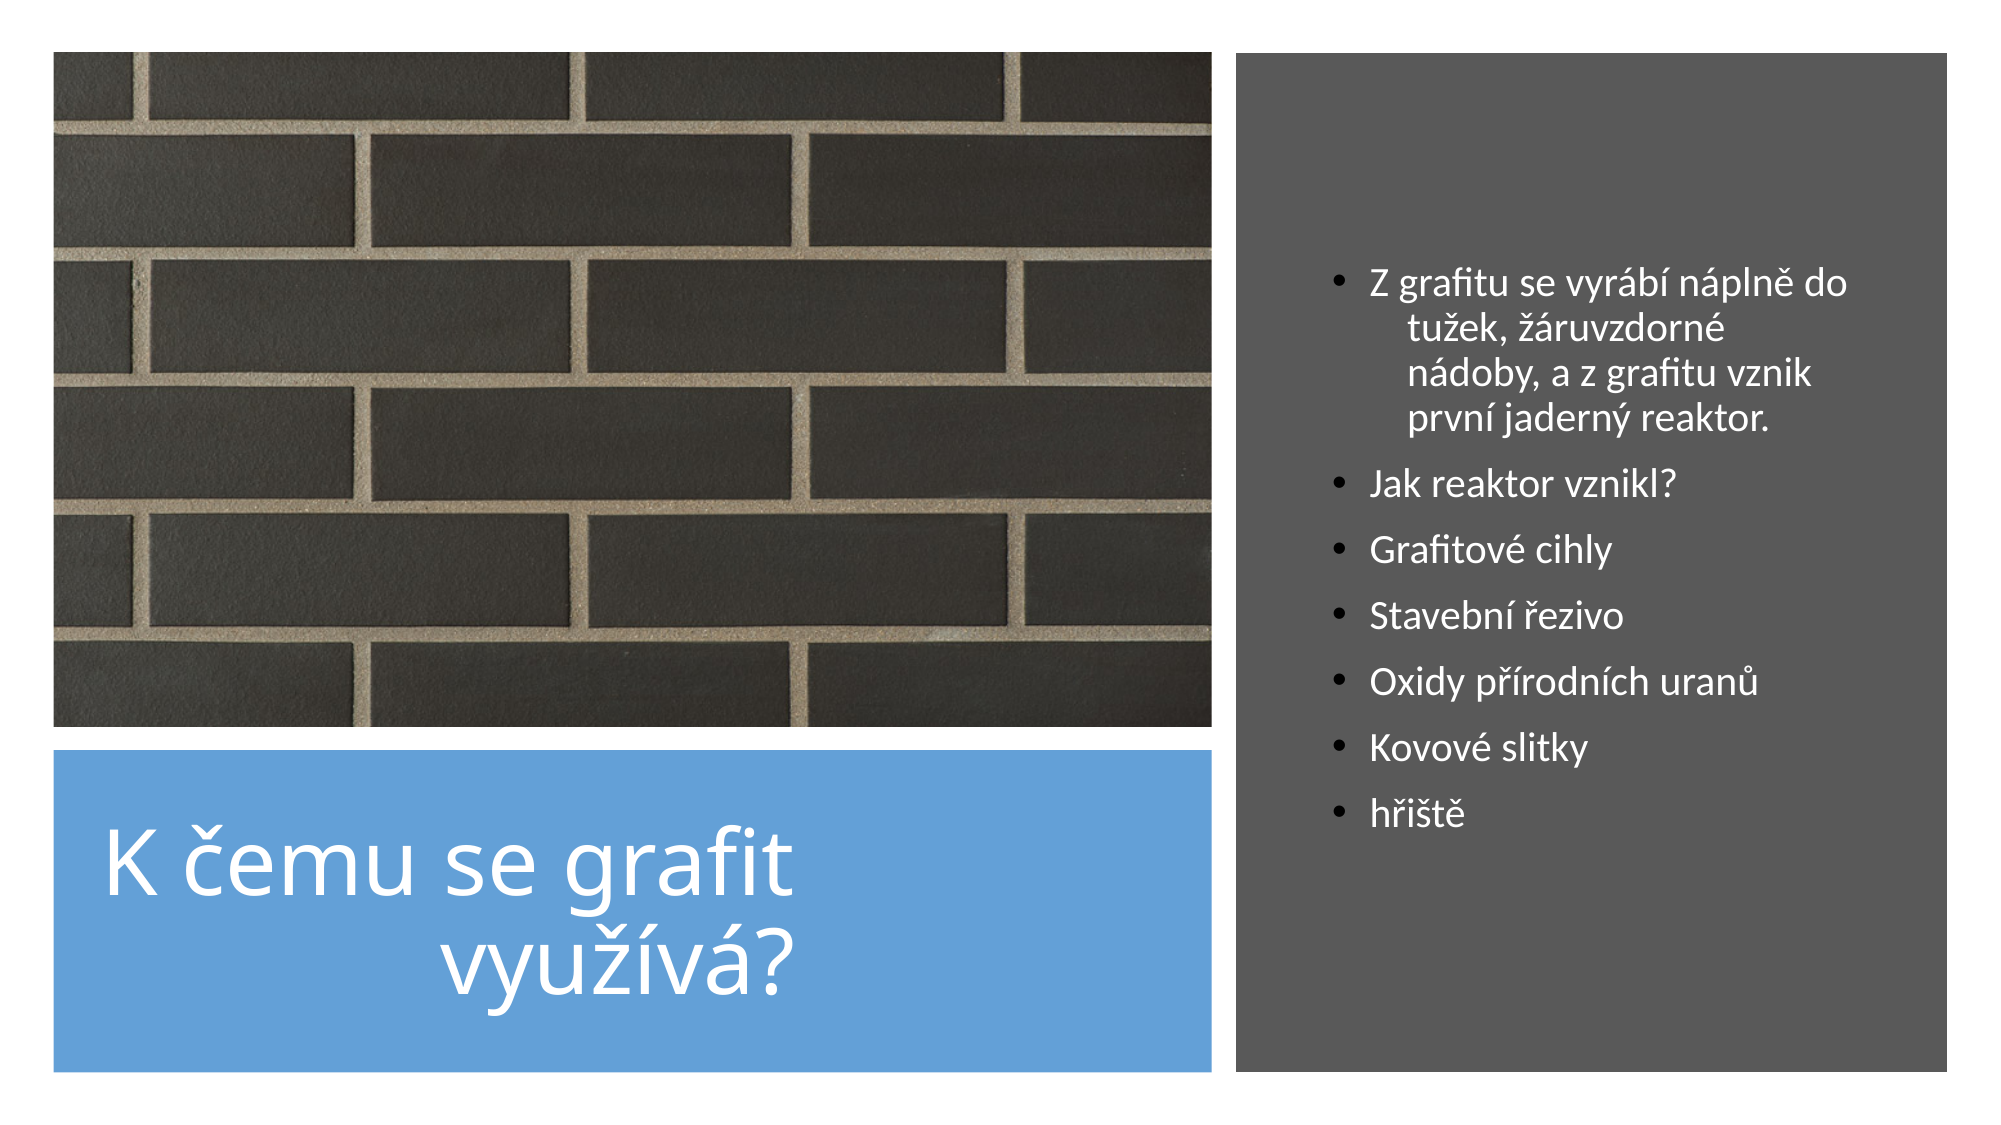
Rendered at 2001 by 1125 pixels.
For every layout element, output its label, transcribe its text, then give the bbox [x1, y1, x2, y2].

list Z grafitu se vyrábí náplně do tužek, žáruvzdorné nádoby, a z grafitu vznik první jaderný reaktor. Jak reaktor vznikl? Grafitové cihly Stavební řezivo Oxidy přírodních uranů Kovové slitky hřiště [1317, 150, 1879, 947]
text_box [54, 750, 1212, 1072]
title K čemu se grafit využívá? [85, 782, 1168, 1049]
picture [53, 52, 1212, 727]
text_box [1236, 53, 1947, 1072]
